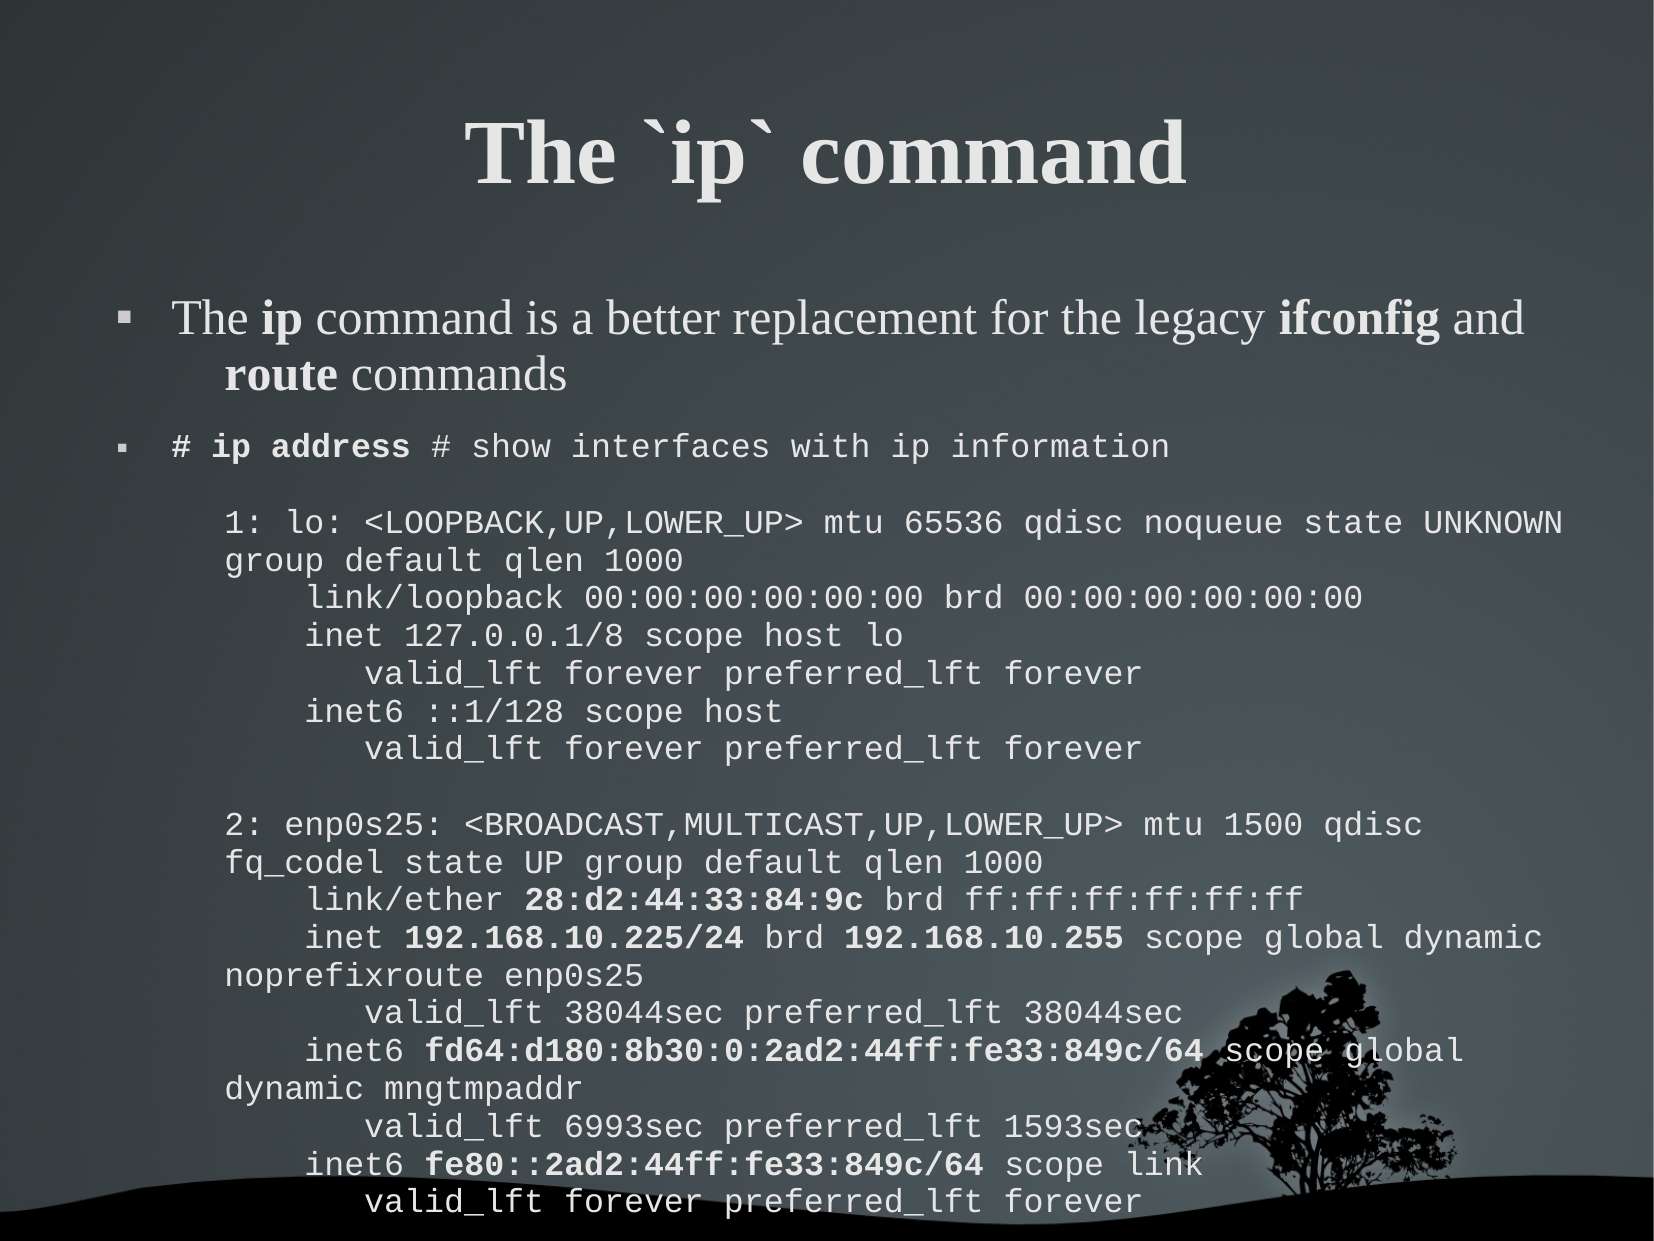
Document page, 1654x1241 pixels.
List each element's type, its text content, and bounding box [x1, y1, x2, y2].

title The `ip` command [82, 49, 1571, 257]
picture [0, 0, 1654, 1241]
list The ip command is a better replacement for the legacy ifconfig and route commands # ip address # show interfaces with ip information 1: lo: <LOOPBACK,UP,LOWER_UP> mtu 65536 qdisc noqueue state UNKNOWN group default qlen 1000 link/loopback 00:00:00:00:00:00 brd 00:00:00:00:00:00 inet 127.0.0.1/8 scope host lo valid_lft forever preferred_lft forever inet6 ::1/128 scope host valid_lft forever preferred_lft forever 2: enp0s25: <BROADCAST,MULTICAST,UP,LOWER_UP> mtu 1500 qdisc fq_codel state UP group default qlen 1000 link/ether 28:d2:44:33:84:9c brd ff:ff:ff:ff:ff:ff inet 192.168.10.225/24 brd 192.168.10.255 scope global dynamic noprefixroute enp0s25 valid_lft 38044sec preferred_lft 38044sec inet6 fd64:d180:8b30:0:2ad2:44ff:fe33:849c/64 scope global dynamic mngtmpaddr valid_lft 6993sec preferred_lft 1593sec inet6 fe80::2ad2:44ff:fe33:849c/64 scope link valid_lft forever preferred_lft forever [82, 290, 1571, 1223]
